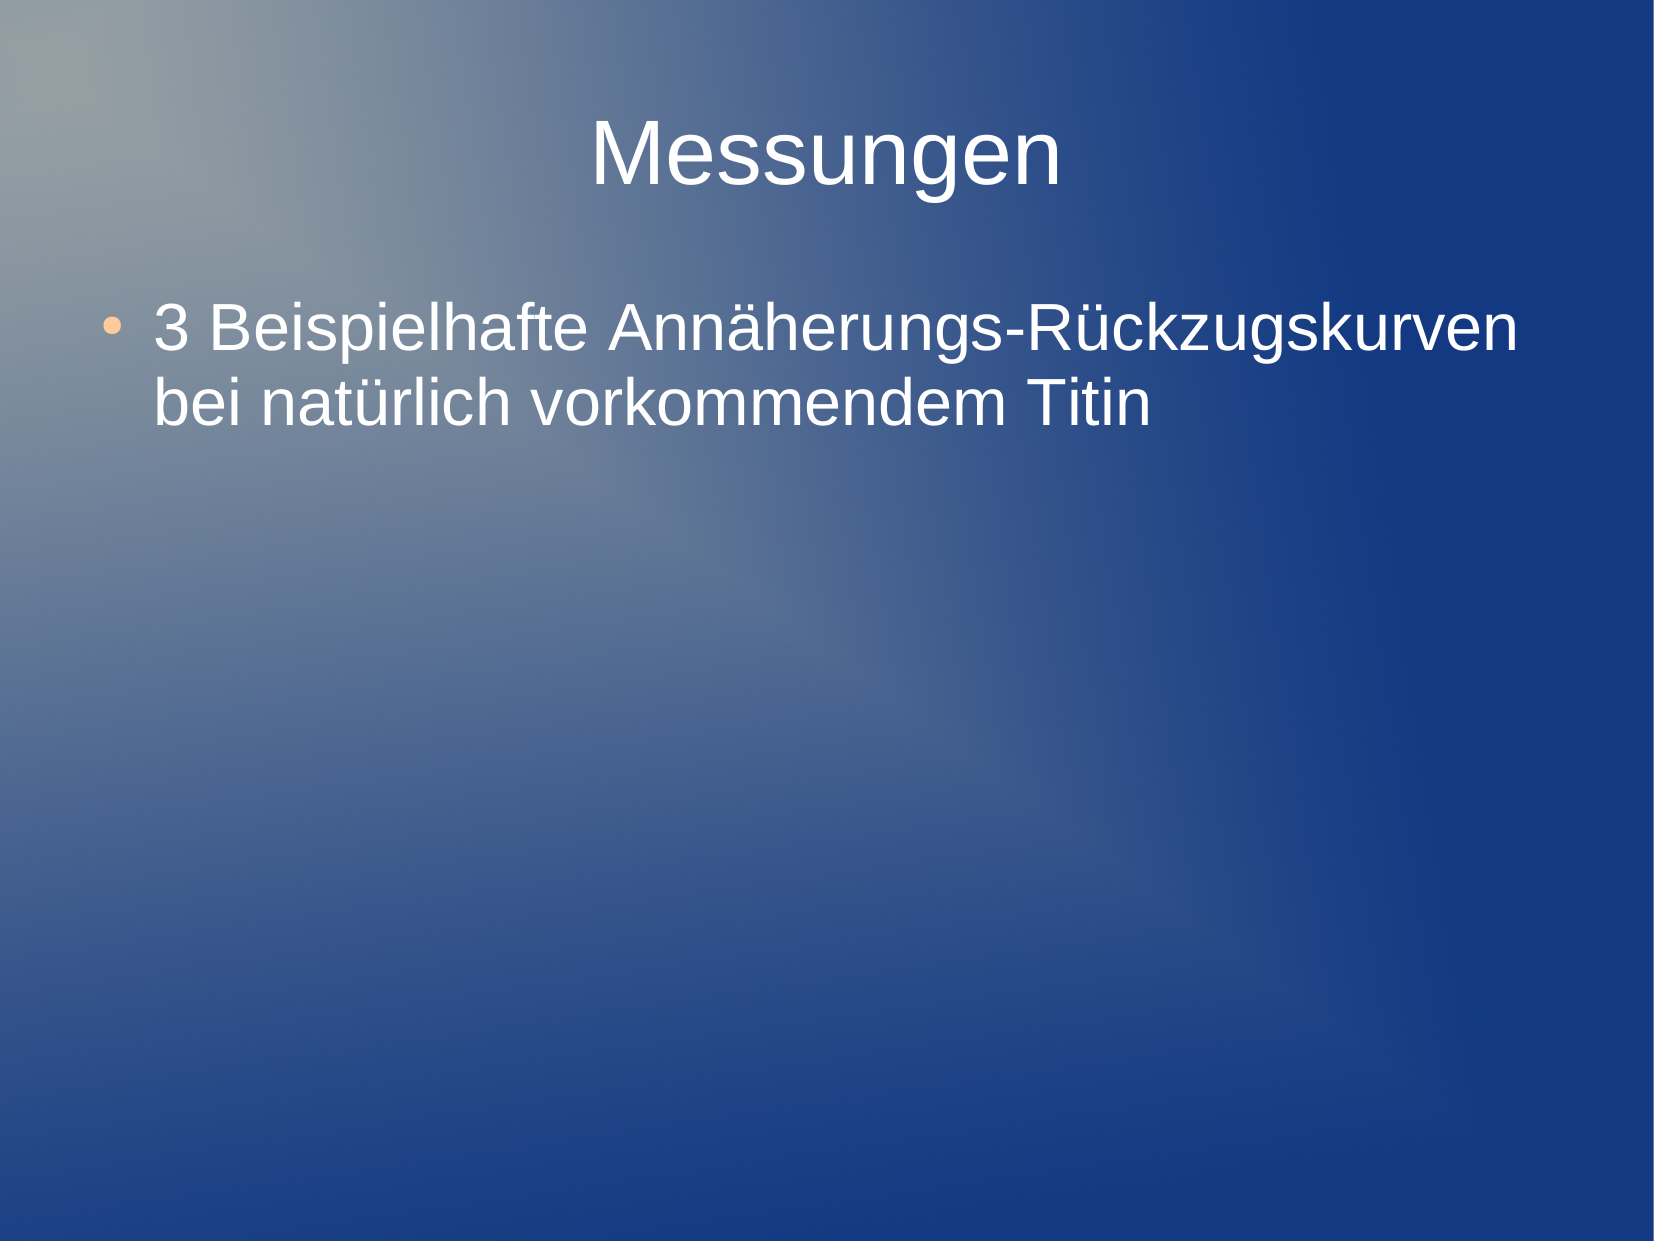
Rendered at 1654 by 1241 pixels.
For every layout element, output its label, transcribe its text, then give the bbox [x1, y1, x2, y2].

title Messungen [82, 49, 1571, 257]
list 3 Beispielhafte Annäherungs-Rückzugskurven bei natürlich vorkommendem Titin [82, 290, 1571, 1109]
picture [0, 0, 1654, 1241]
